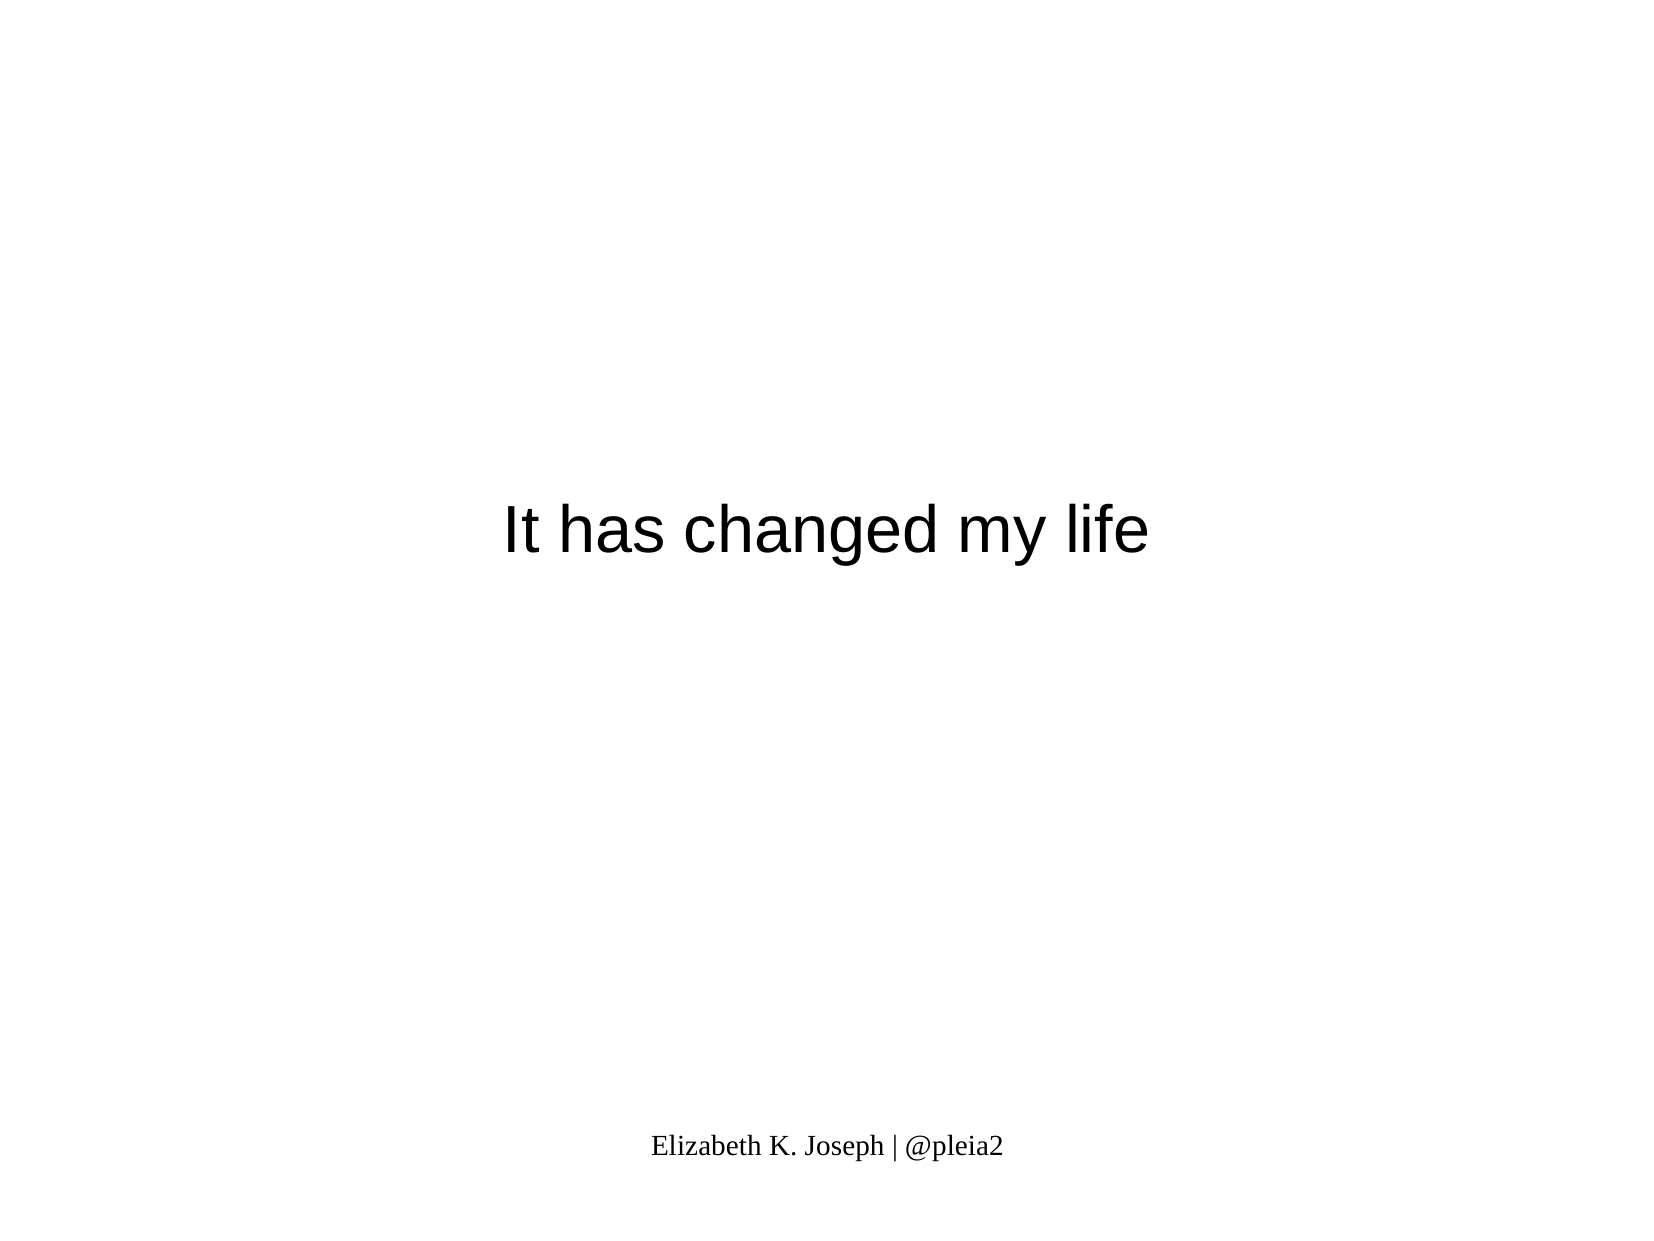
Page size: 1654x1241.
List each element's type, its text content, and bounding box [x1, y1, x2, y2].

subtitle It has changed my life [82, 49, 1571, 1010]
